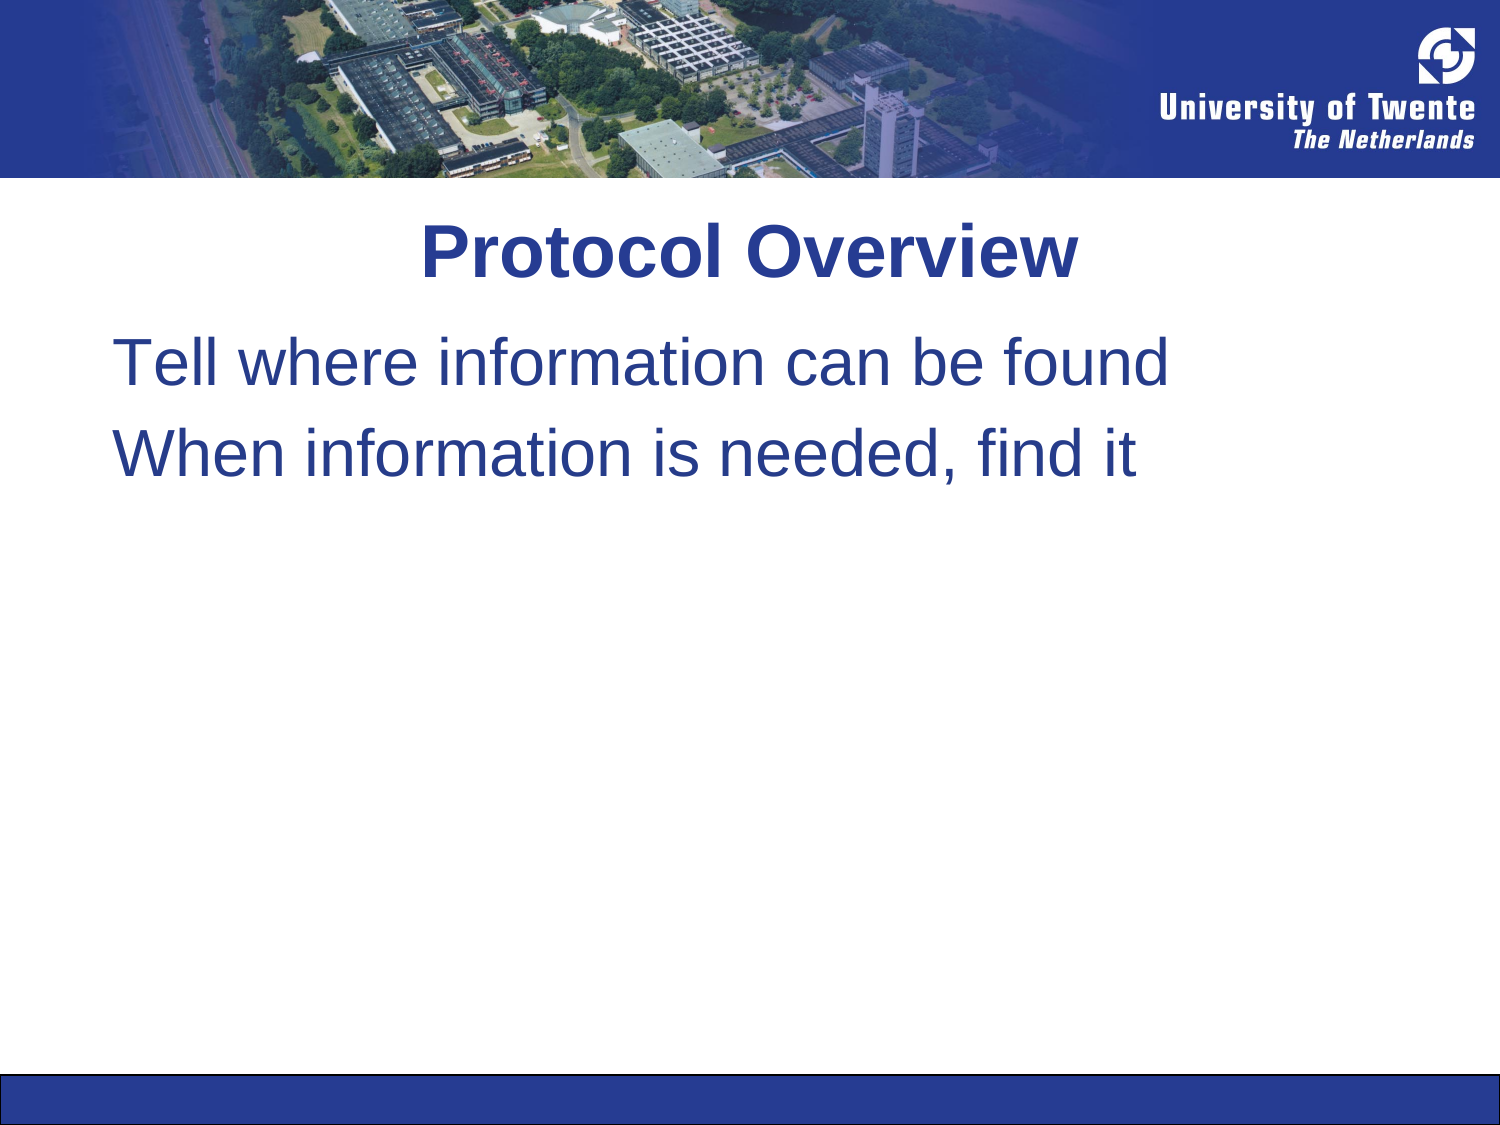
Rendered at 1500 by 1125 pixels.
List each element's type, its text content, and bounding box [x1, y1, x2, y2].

list Tell where information can be found When information is needed, find it [112, 324, 1388, 1001]
picture [0, 0, 1500, 178]
title Protocol Overview [112, 194, 1388, 308]
